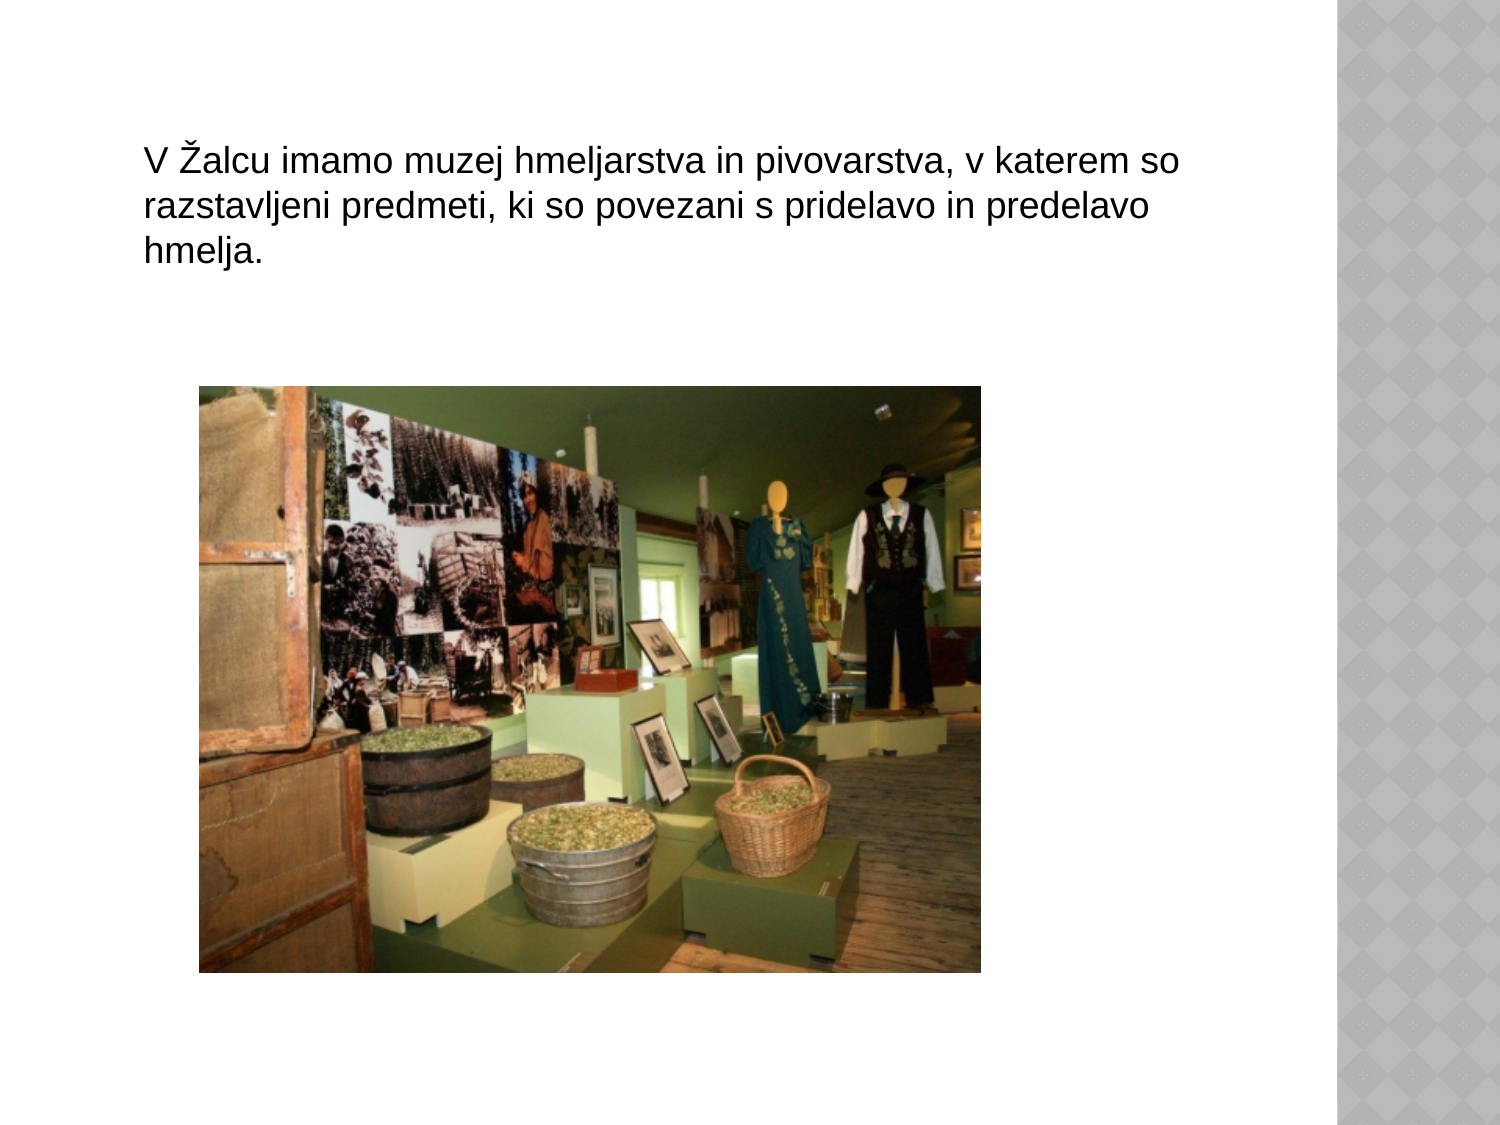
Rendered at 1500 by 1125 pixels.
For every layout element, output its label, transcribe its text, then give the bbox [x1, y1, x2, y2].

picture [199, 386, 981, 973]
text_box V Žalcu imamo muzej hmeljarstva in pivovarstva, v katerem so razstavljeni predmeti, ki so povezani s pridelavo in predelavo hmelja. [128, 128, 1231, 279]
